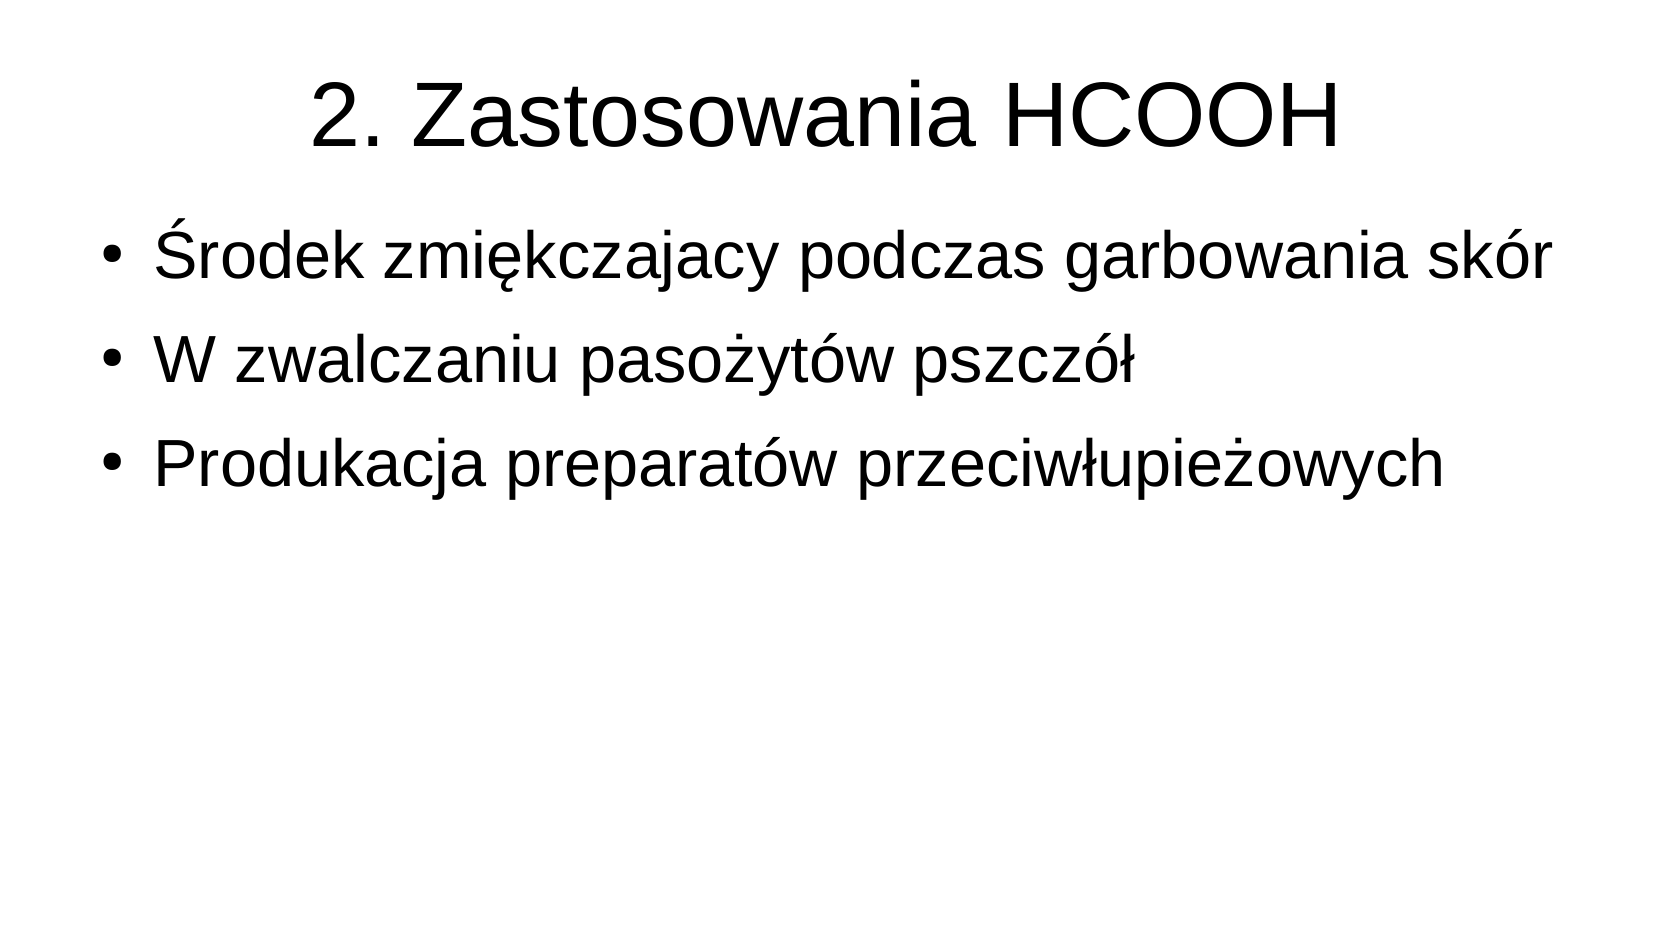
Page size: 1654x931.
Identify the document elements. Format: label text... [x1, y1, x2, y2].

list Środek zmiękczajacy podczas garbowania skór W zwalczaniu pasożytów pszczół Produkacja preparatów przeciwłupieżowych [82, 217, 1571, 758]
title 2. Zastosowania HCOOH [82, 37, 1571, 193]
